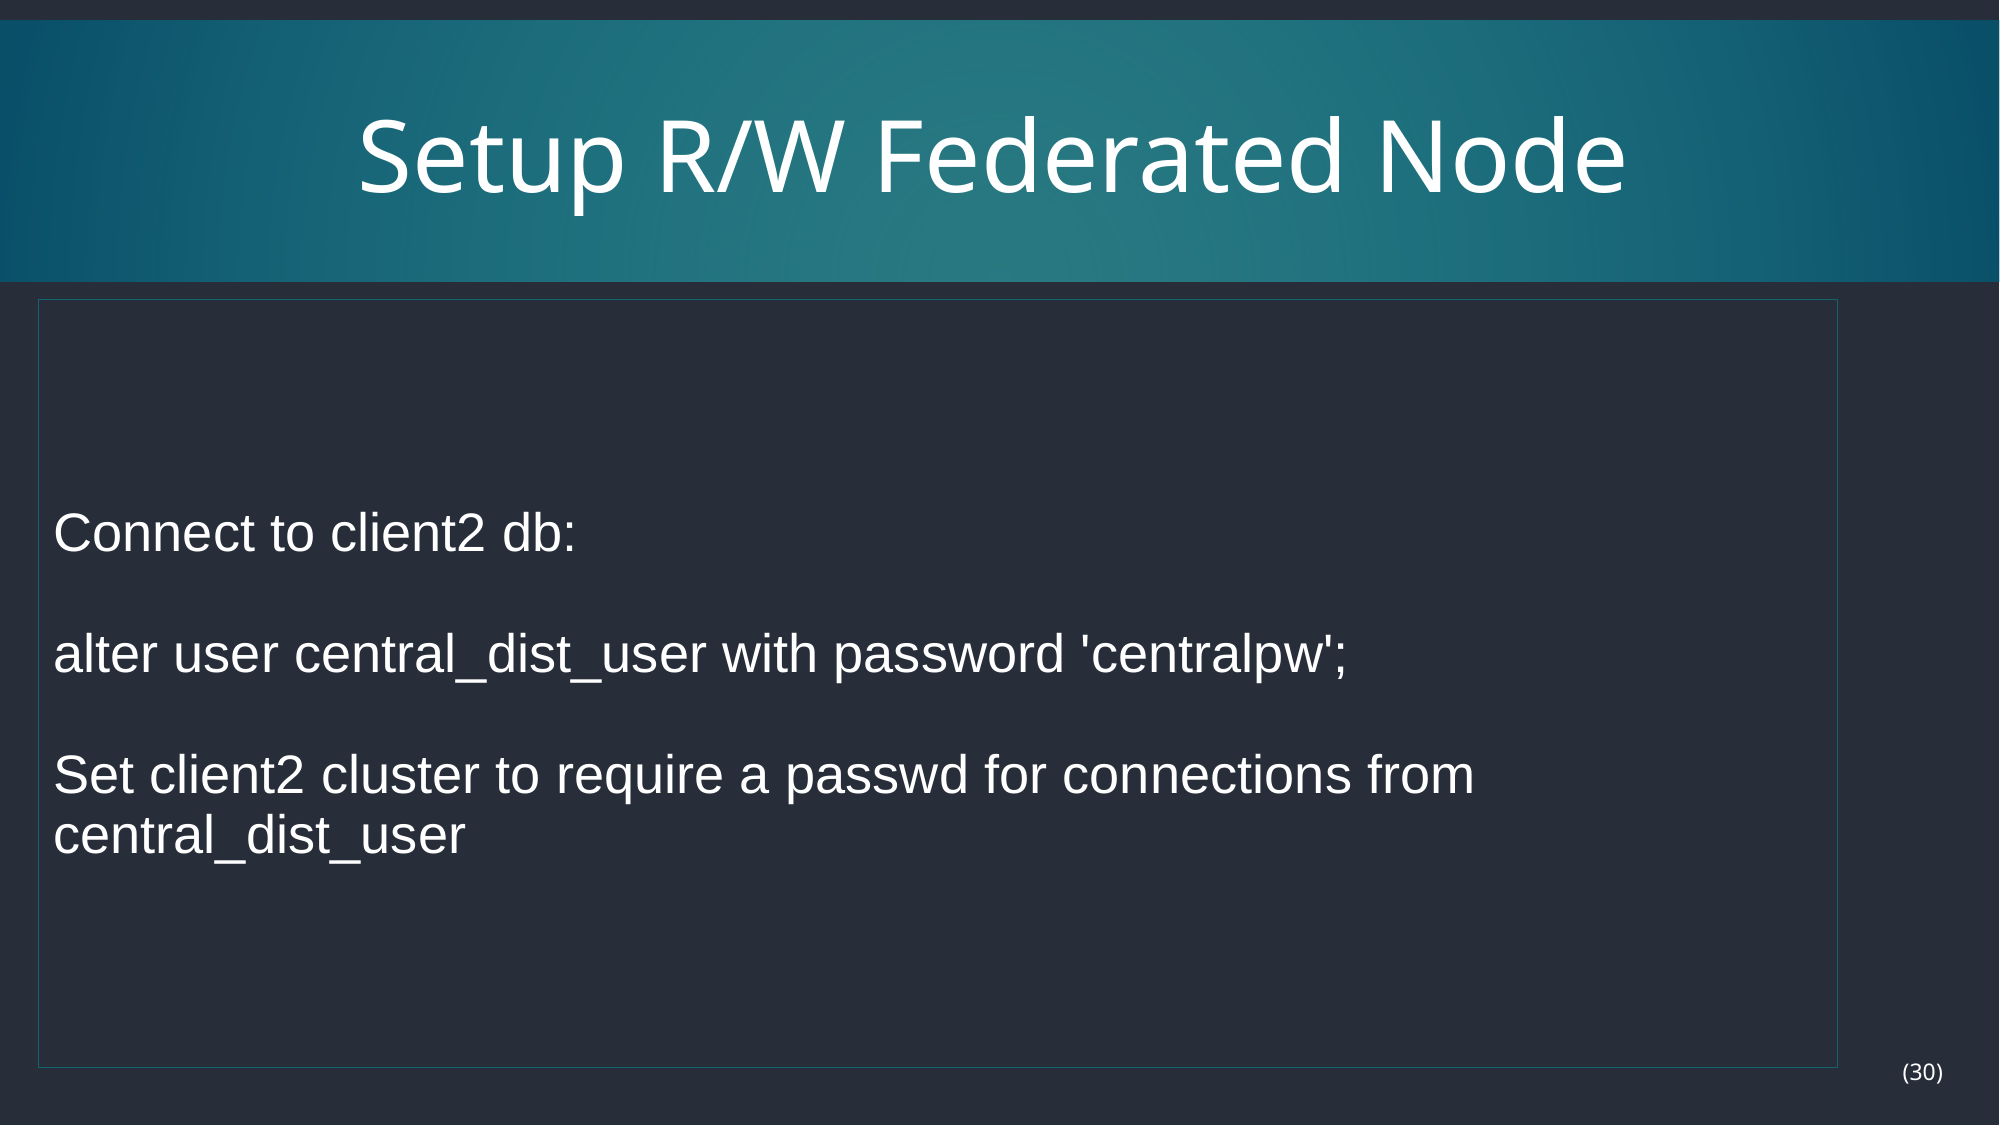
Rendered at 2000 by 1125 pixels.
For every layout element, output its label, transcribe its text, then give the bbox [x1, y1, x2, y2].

text_box Setup R/W Federated Node [37, 85, 1950, 220]
text_box Connect to client2 db: alter user central_dist_user with password 'centralpw'; Set client2 cluster to require a passwd for connections from central_dist_user [38, 299, 1838, 1068]
slide_number (<number>) [1508, 1042, 1959, 1103]
text_box [0, 20, 2000, 282]
